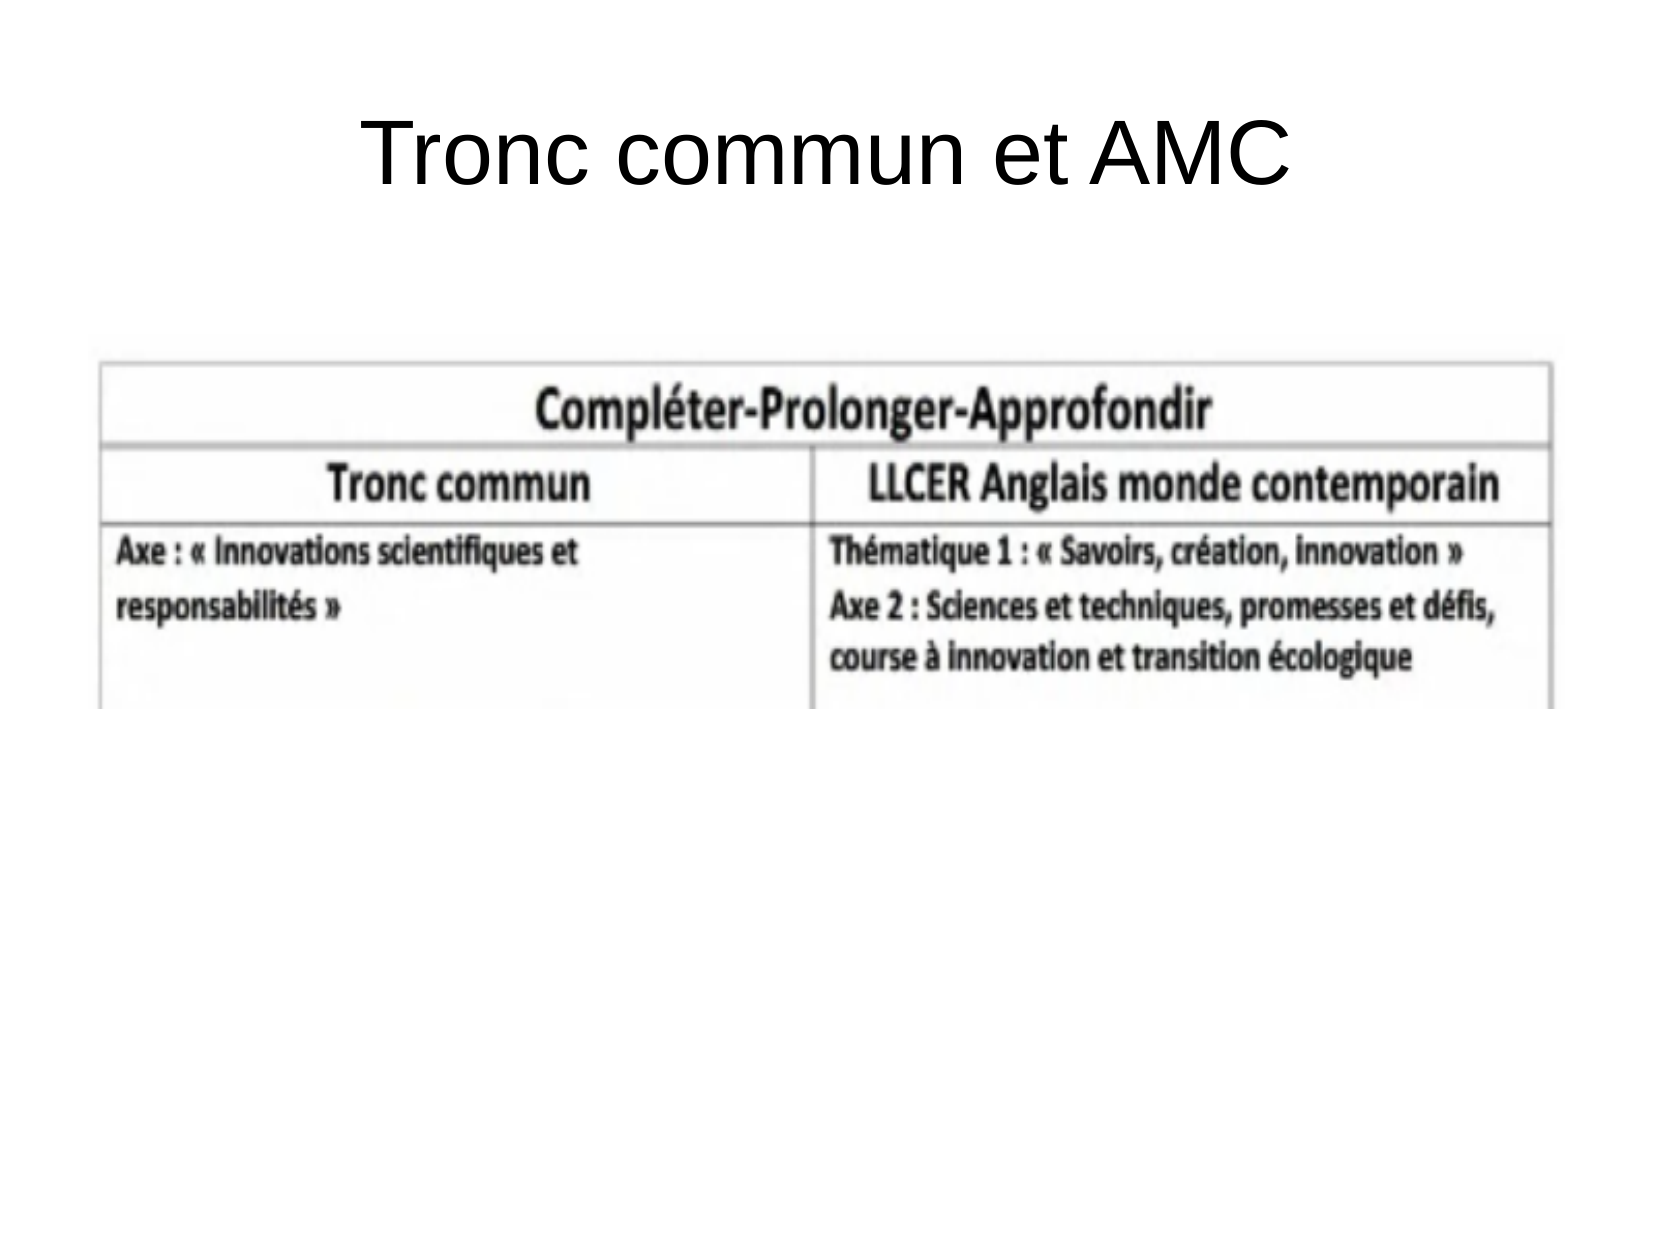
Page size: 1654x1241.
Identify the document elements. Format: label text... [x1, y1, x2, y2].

picture [88, 334, 1565, 709]
title Tronc commun et AMC [82, 49, 1571, 257]
